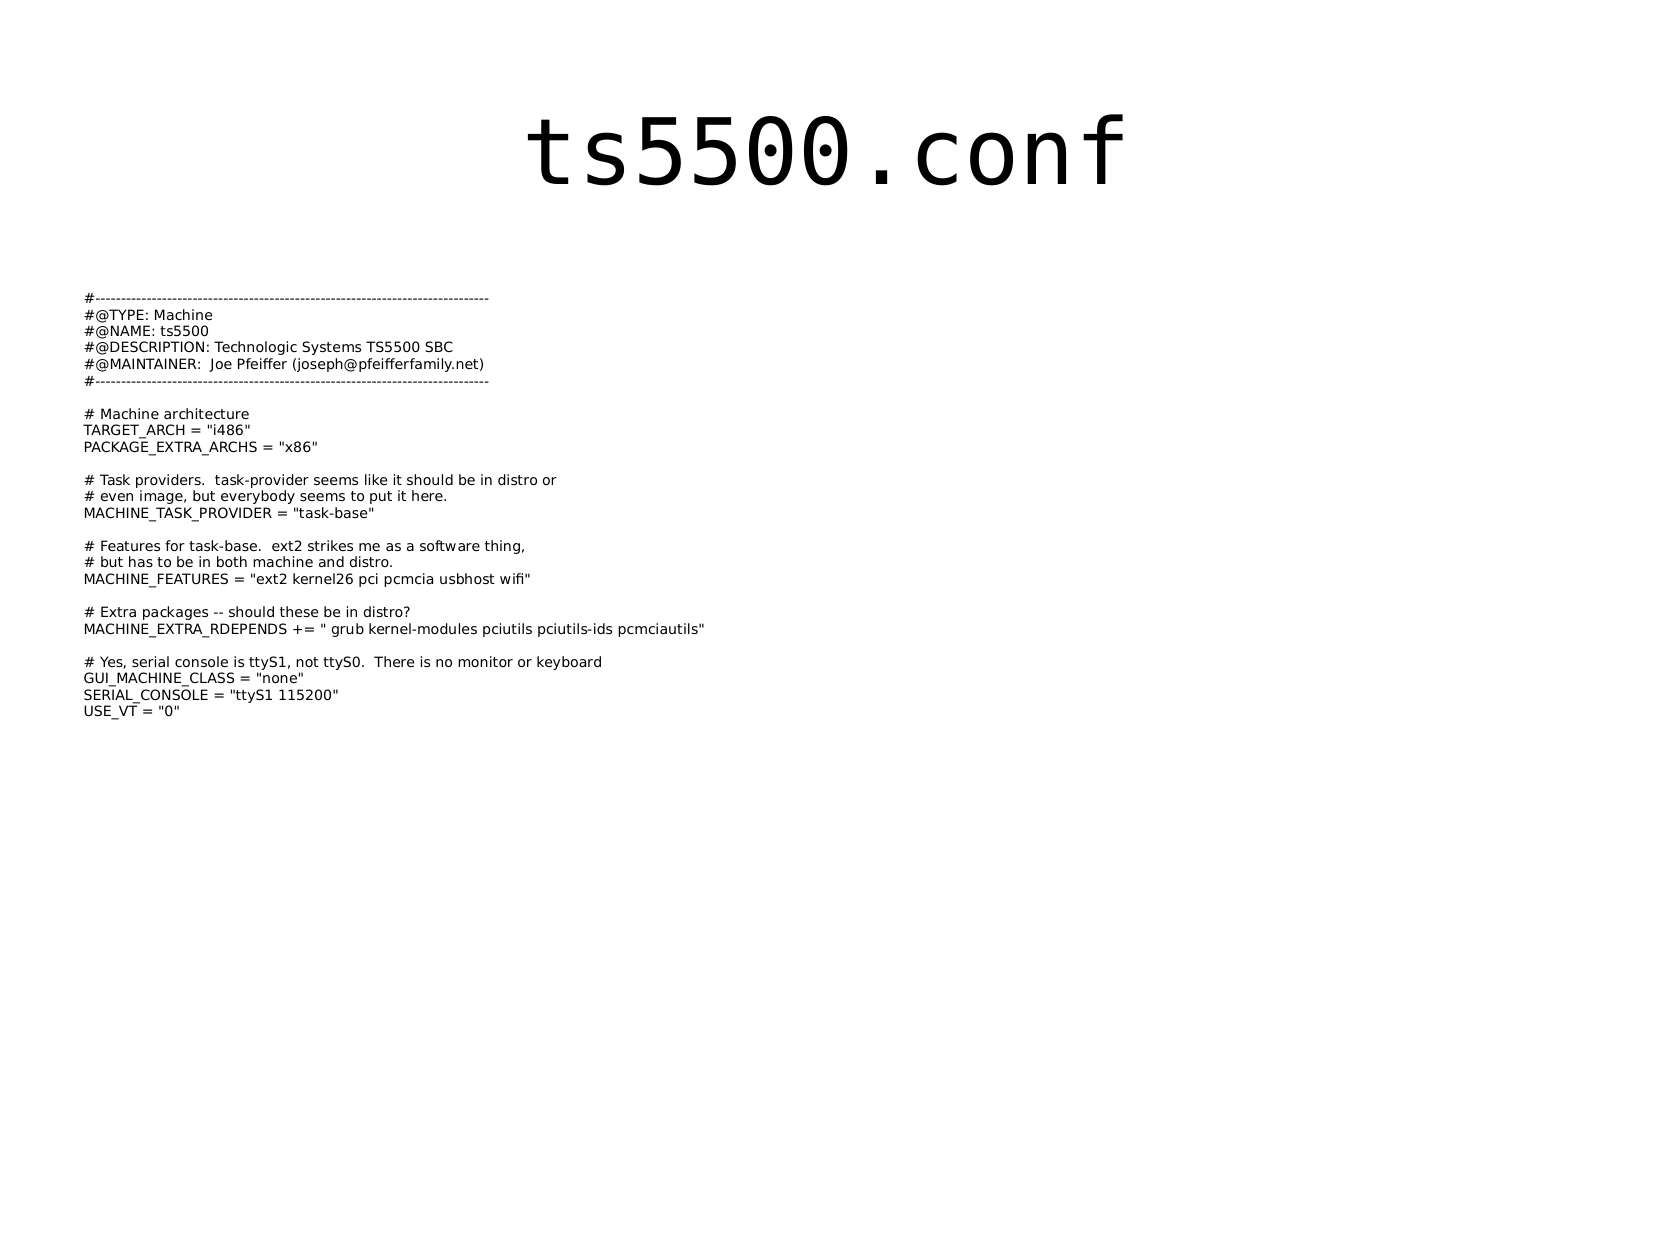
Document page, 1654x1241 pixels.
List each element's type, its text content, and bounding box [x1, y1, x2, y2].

chart [82, 290, 1571, 1109]
title ts5500.conf [82, 56, 1571, 250]
